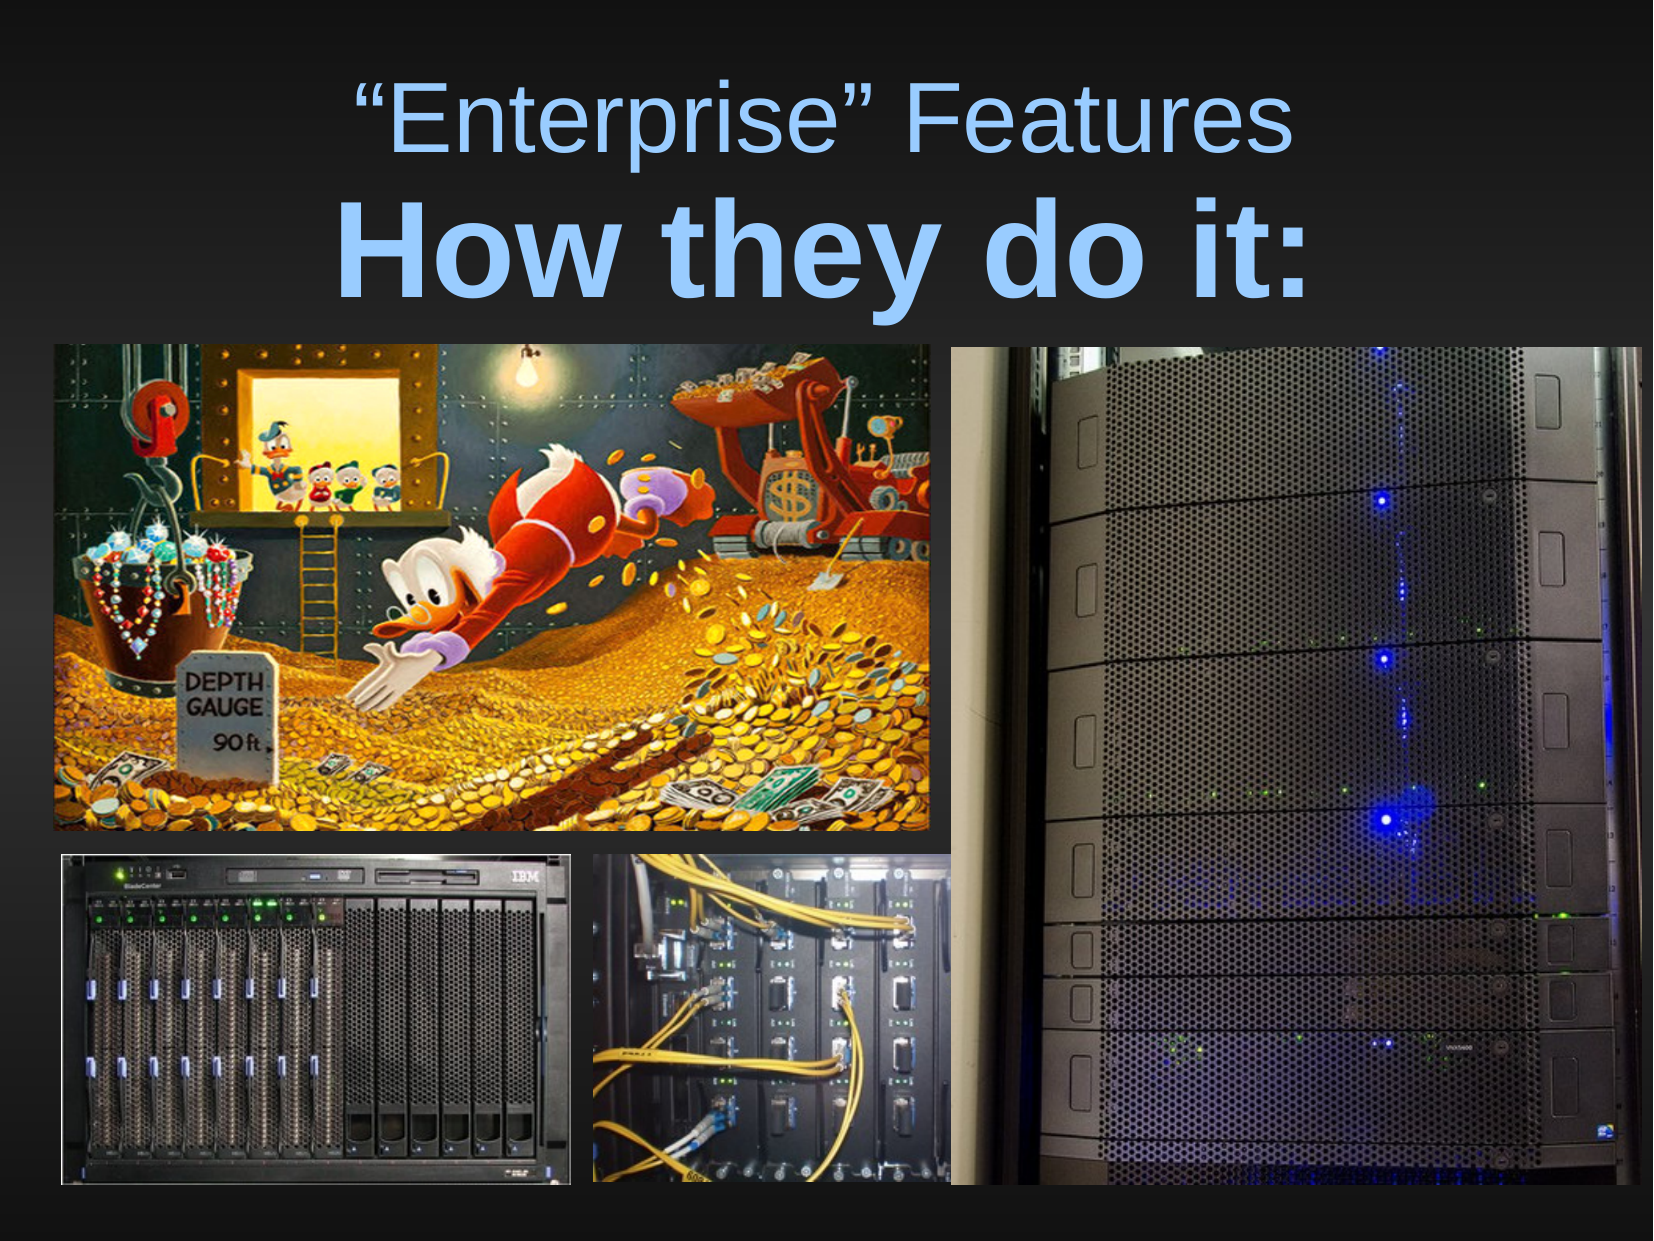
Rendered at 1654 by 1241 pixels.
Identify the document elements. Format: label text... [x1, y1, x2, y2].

title “Enterprise” Features How they do it: [0, 61, 1651, 328]
list [147, 325, 1506, 1046]
picture [593, 347, 1642, 1186]
picture [53, 344, 147, 832]
picture [61, 854, 571, 1186]
